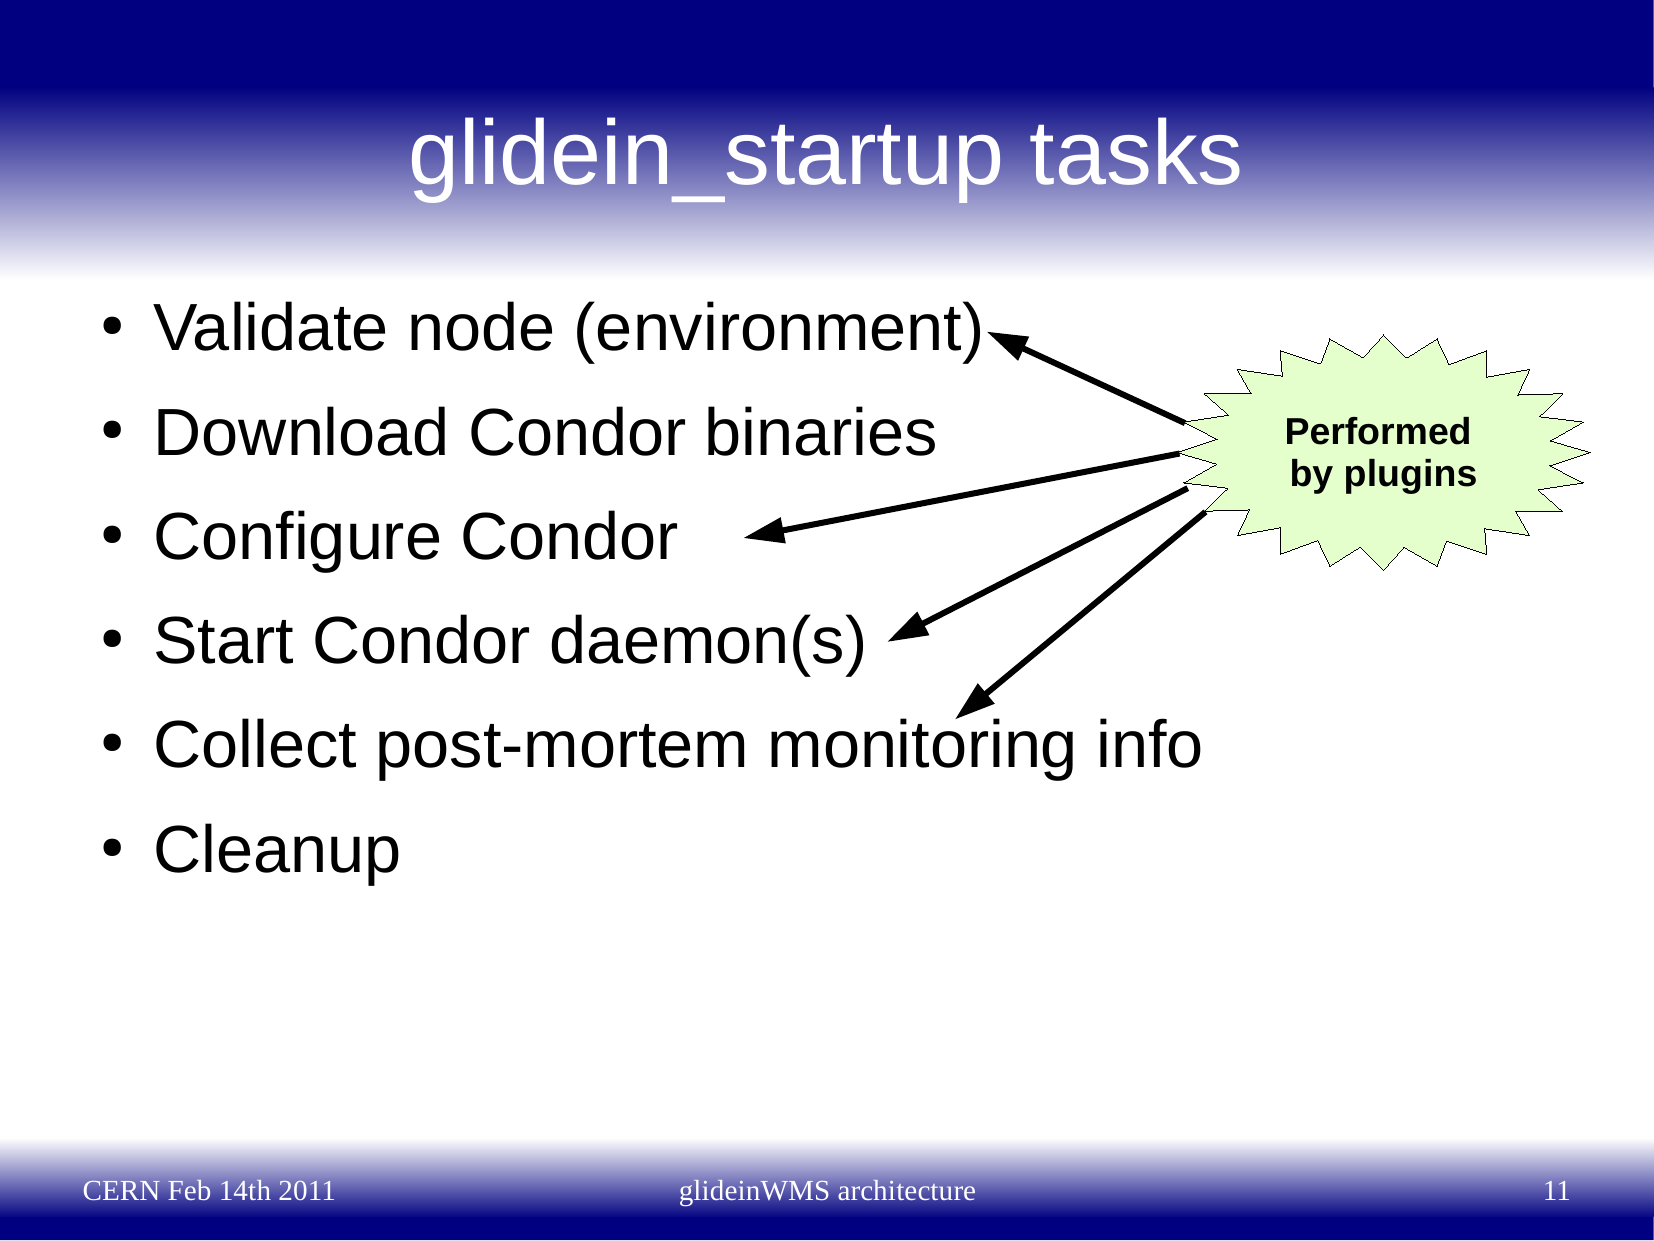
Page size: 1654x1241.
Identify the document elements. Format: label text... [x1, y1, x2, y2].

list Validate node (environment) Download Condor binaries Configure Condor Start Condor daemon(s) Collect post-mortem monitoring info Cleanup [82, 290, 1571, 1136]
text_box Performed by plugins [1180, 334, 1591, 571]
title glidein_startup tasks [82, 56, 1571, 250]
